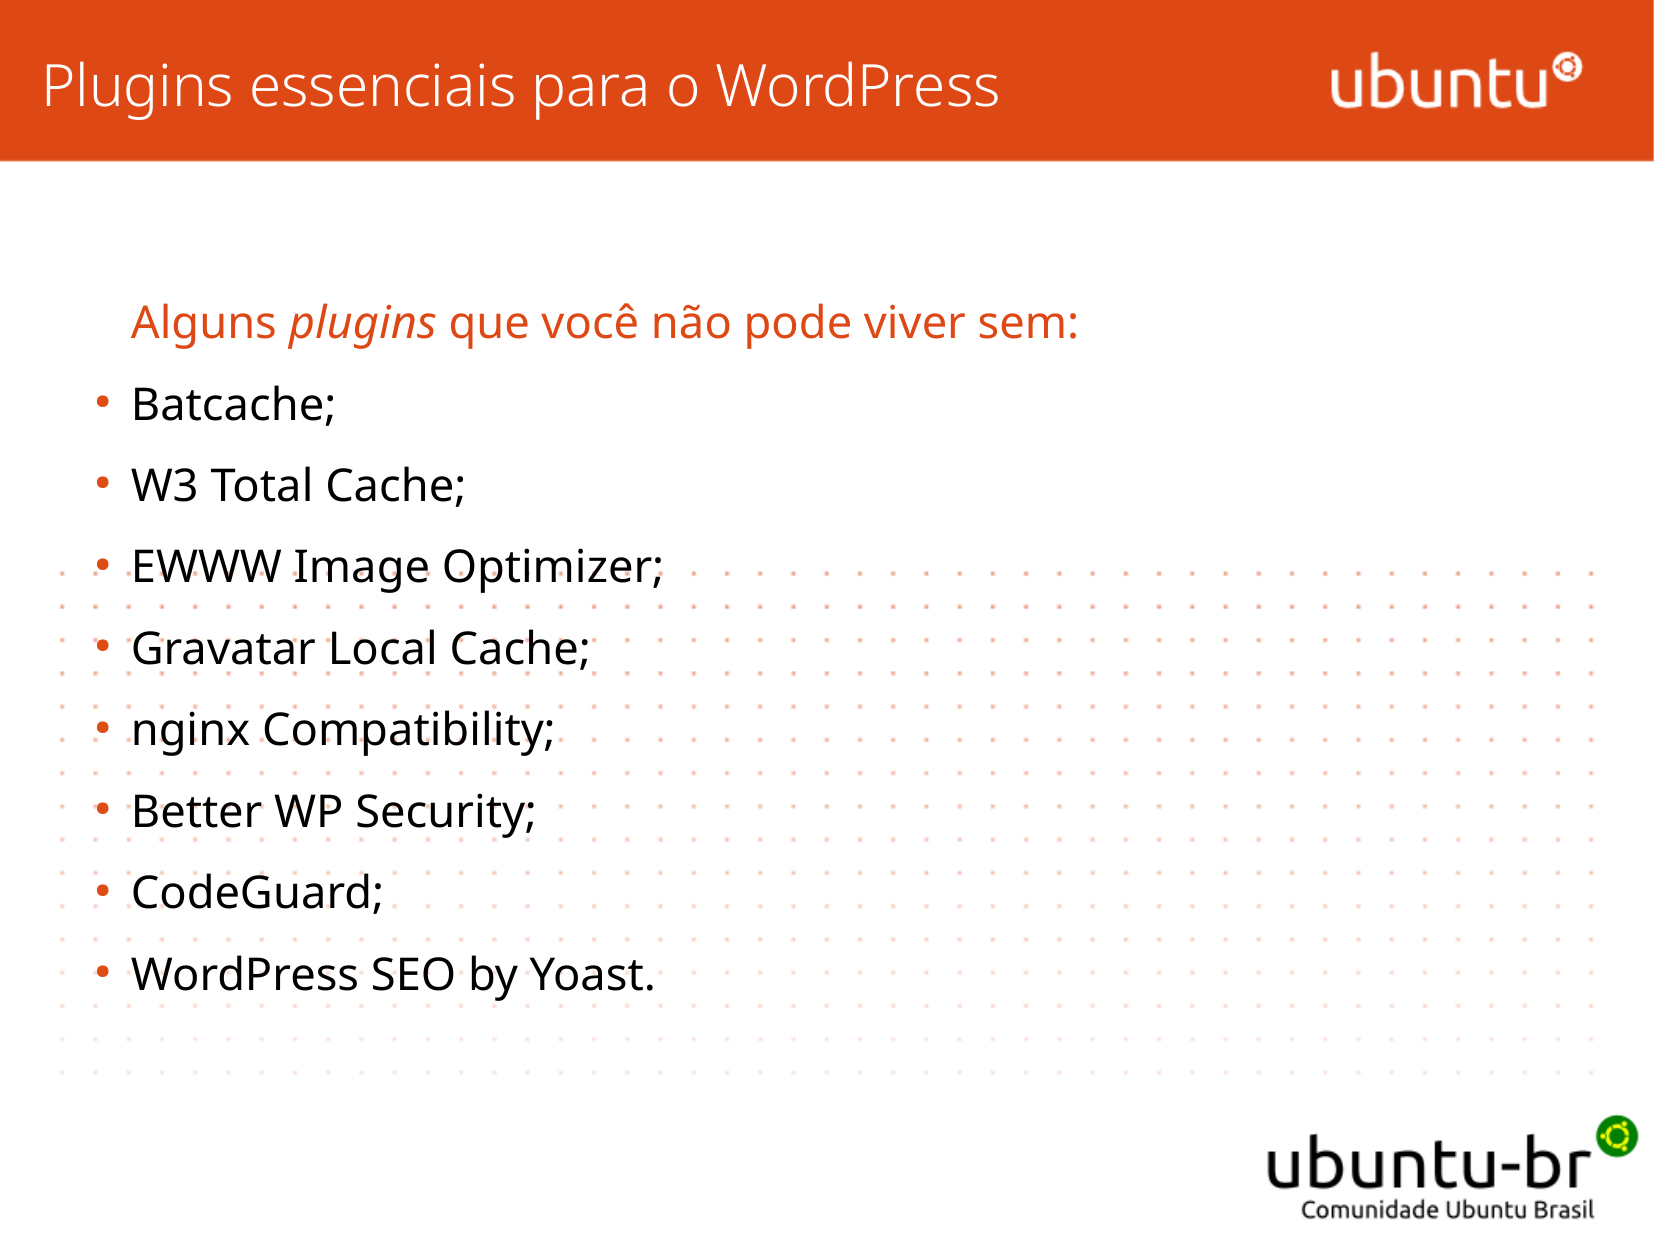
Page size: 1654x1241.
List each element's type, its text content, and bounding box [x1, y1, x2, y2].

picture [0, 0, 1654, 1241]
list Alguns plugins que você não pode viver sem: Batcache; W3 Total Cache; EWWW Image Optimizer; Gravatar Local Cache; nginx Compatibility; Better WP Security; CodeGuard; WordPress SEO by Yoast. [82, 290, 1538, 1010]
title Plugins essenciais para o WordPress [41, 31, 1300, 136]
